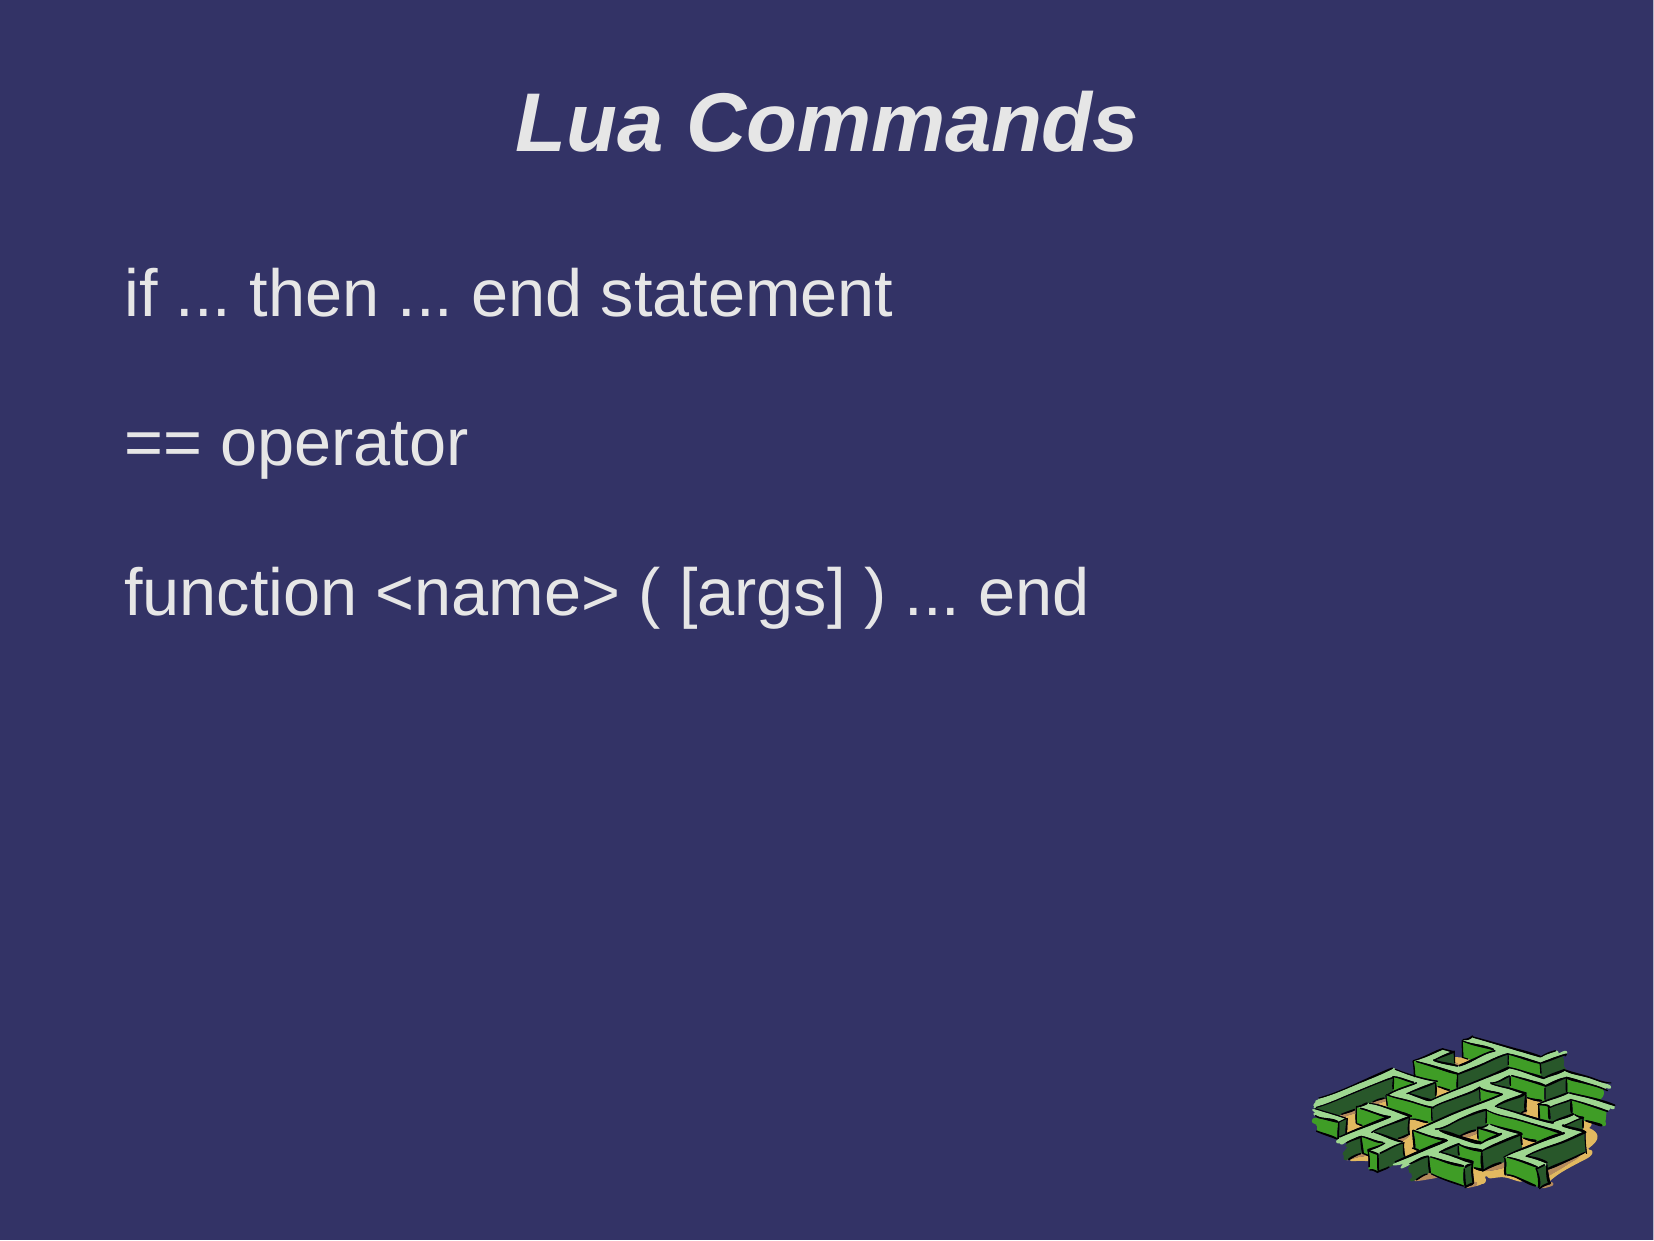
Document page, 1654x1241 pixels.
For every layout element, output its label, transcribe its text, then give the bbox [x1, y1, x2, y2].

title Lua Commands [121, 19, 1534, 227]
list if ... then ... end statement == operator function <name> ( [args] ) ... end [112, 180, 1504, 963]
